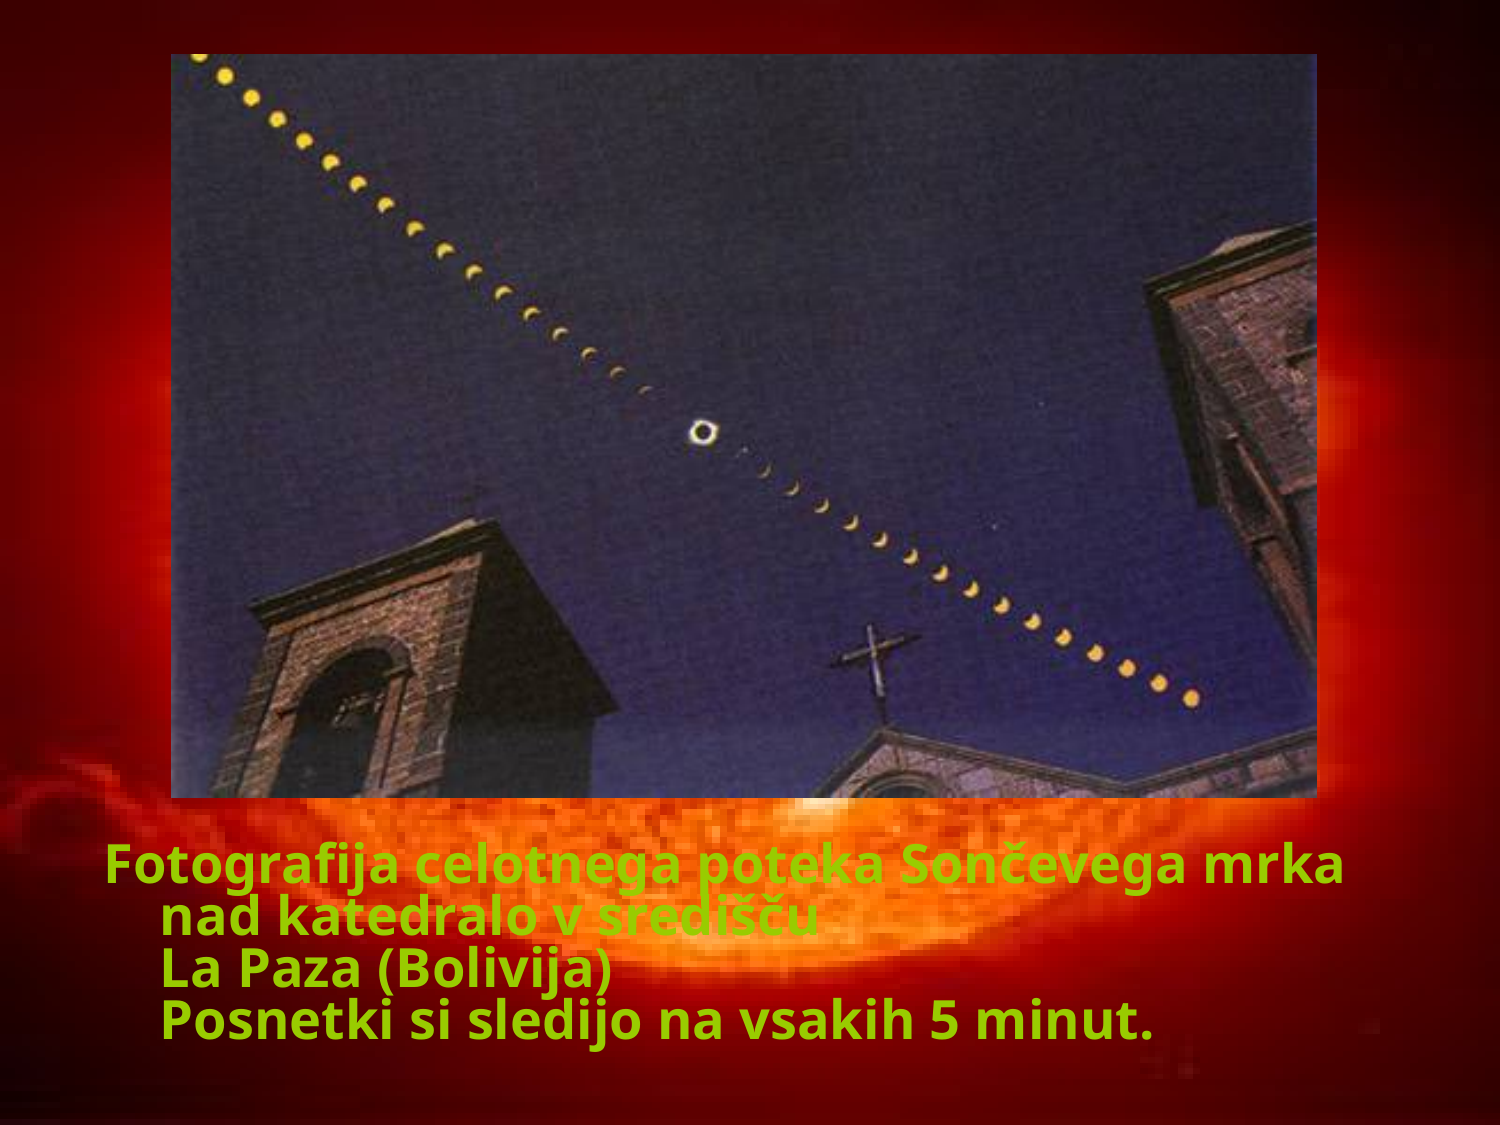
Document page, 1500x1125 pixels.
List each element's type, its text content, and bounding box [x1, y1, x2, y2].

list Fotografija celotnega poteka Sončevega mrka nad katedralo v središču La Paza (Bolivija) Posnetki si sledijo na vsakih 5 minut. [88, 834, 1439, 1033]
picture [0, 0, 1500, 1125]
